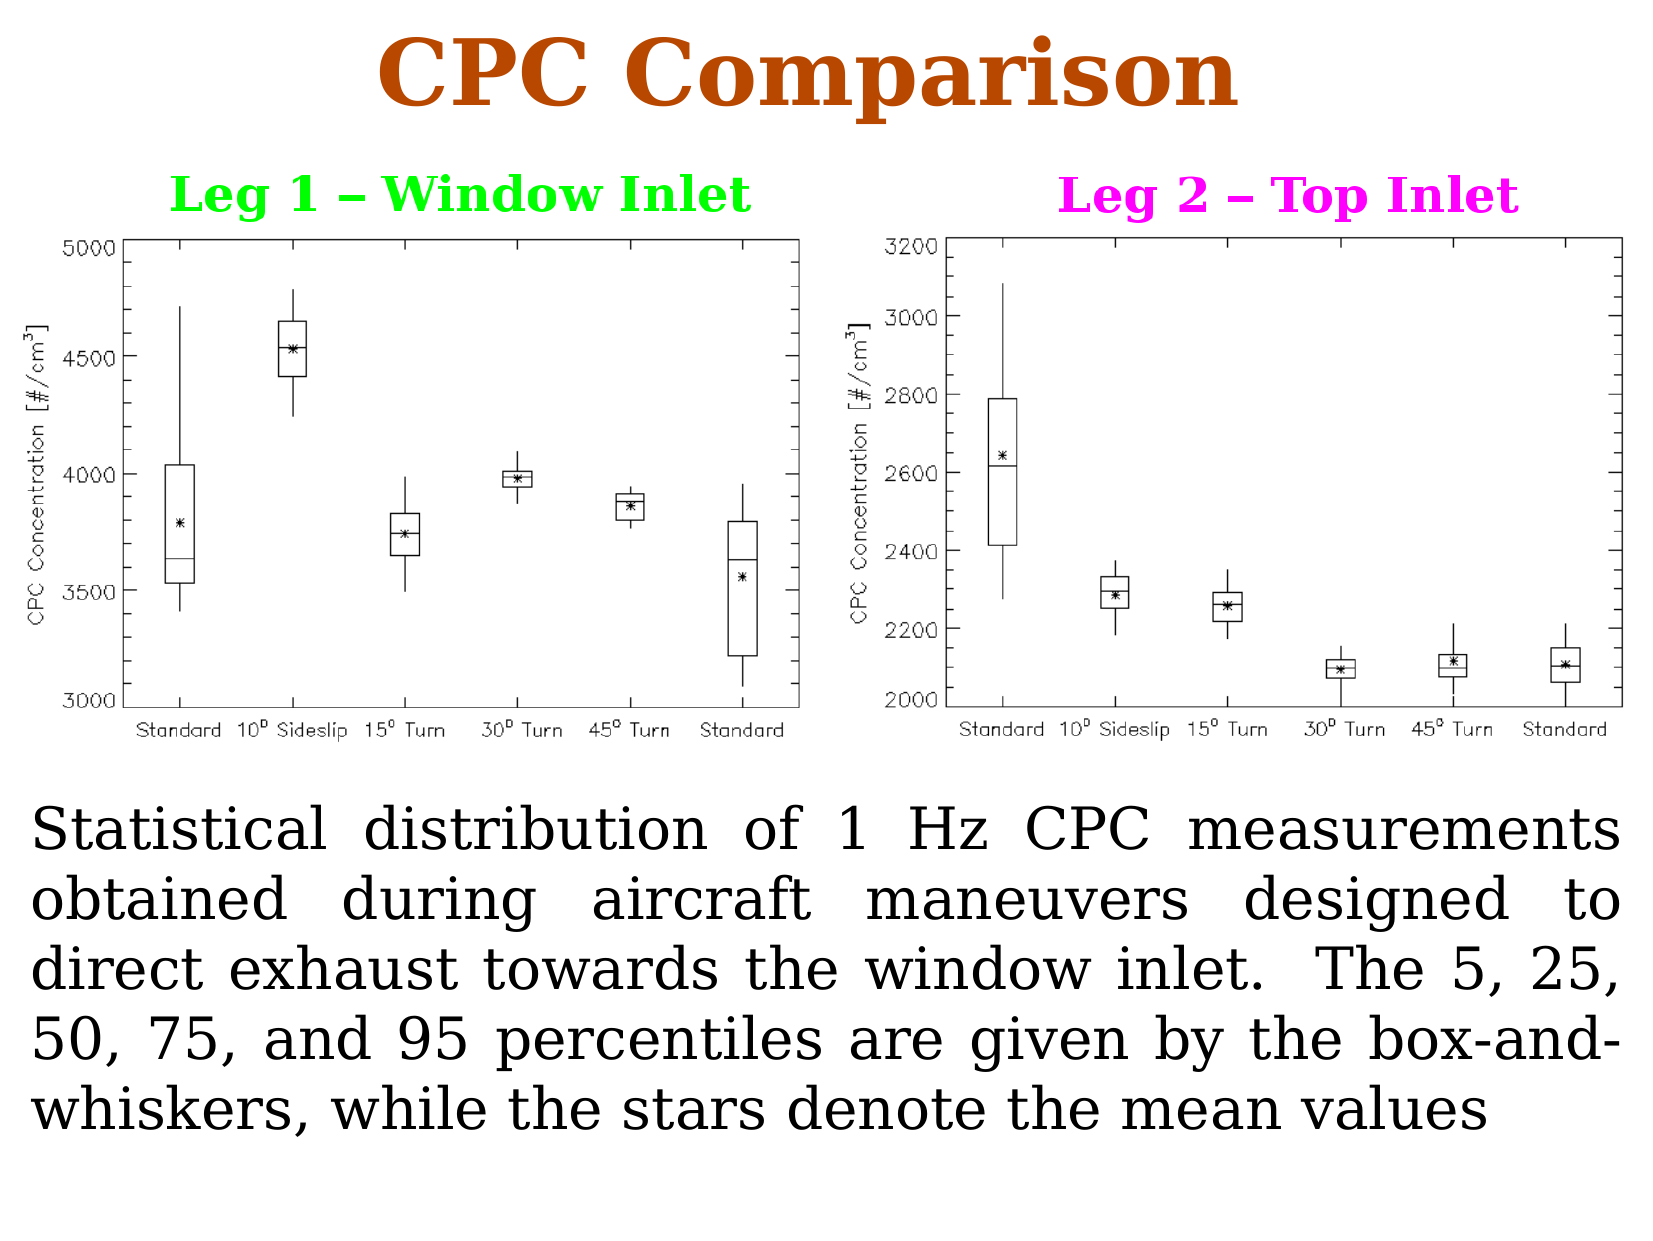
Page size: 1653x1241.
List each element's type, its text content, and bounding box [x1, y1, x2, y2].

text_box Statistical distribution of 1 Hz CPC measurements obtained during aircraft maneuvers designed to direct exhaust towards the window inlet. The 5, 25, 50, 75, and 95 percentiles are given by the box-and-whiskers, while the stars denote the mean values [15, 783, 1639, 1163]
picture [0, 150, 1653, 776]
text_box CPC Comparison [0, 19, 1650, 132]
